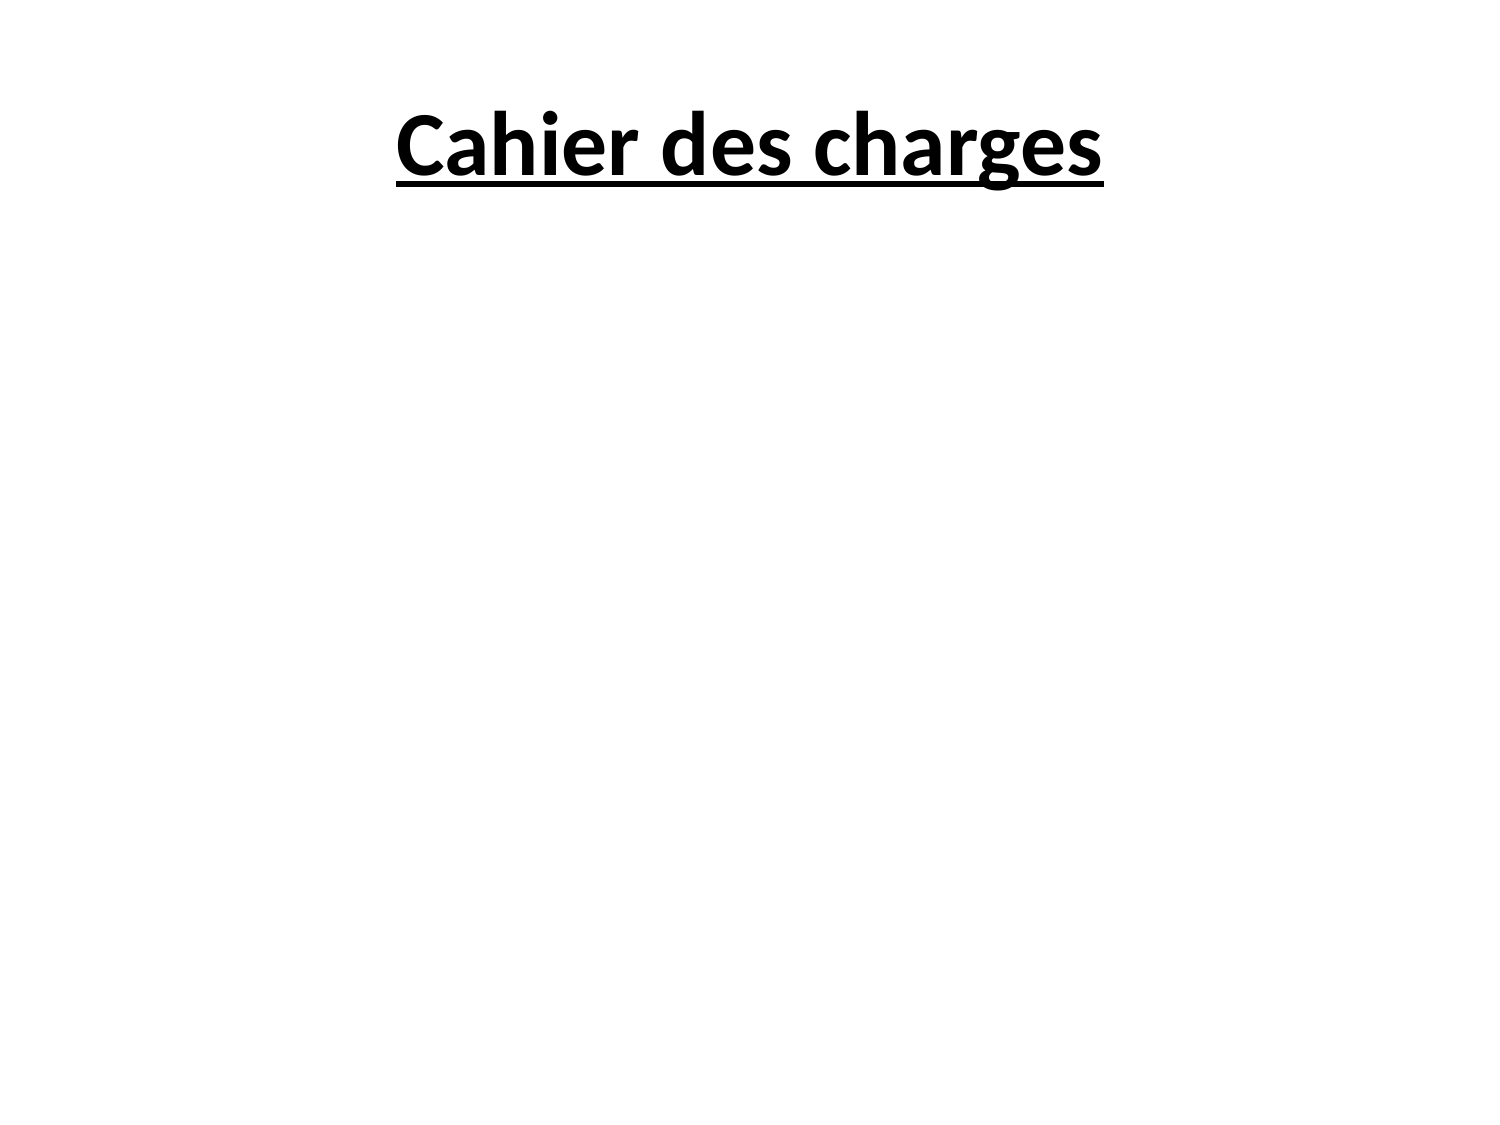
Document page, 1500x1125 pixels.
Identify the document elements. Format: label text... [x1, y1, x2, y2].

title Cahier des charges [75, 45, 1425, 233]
